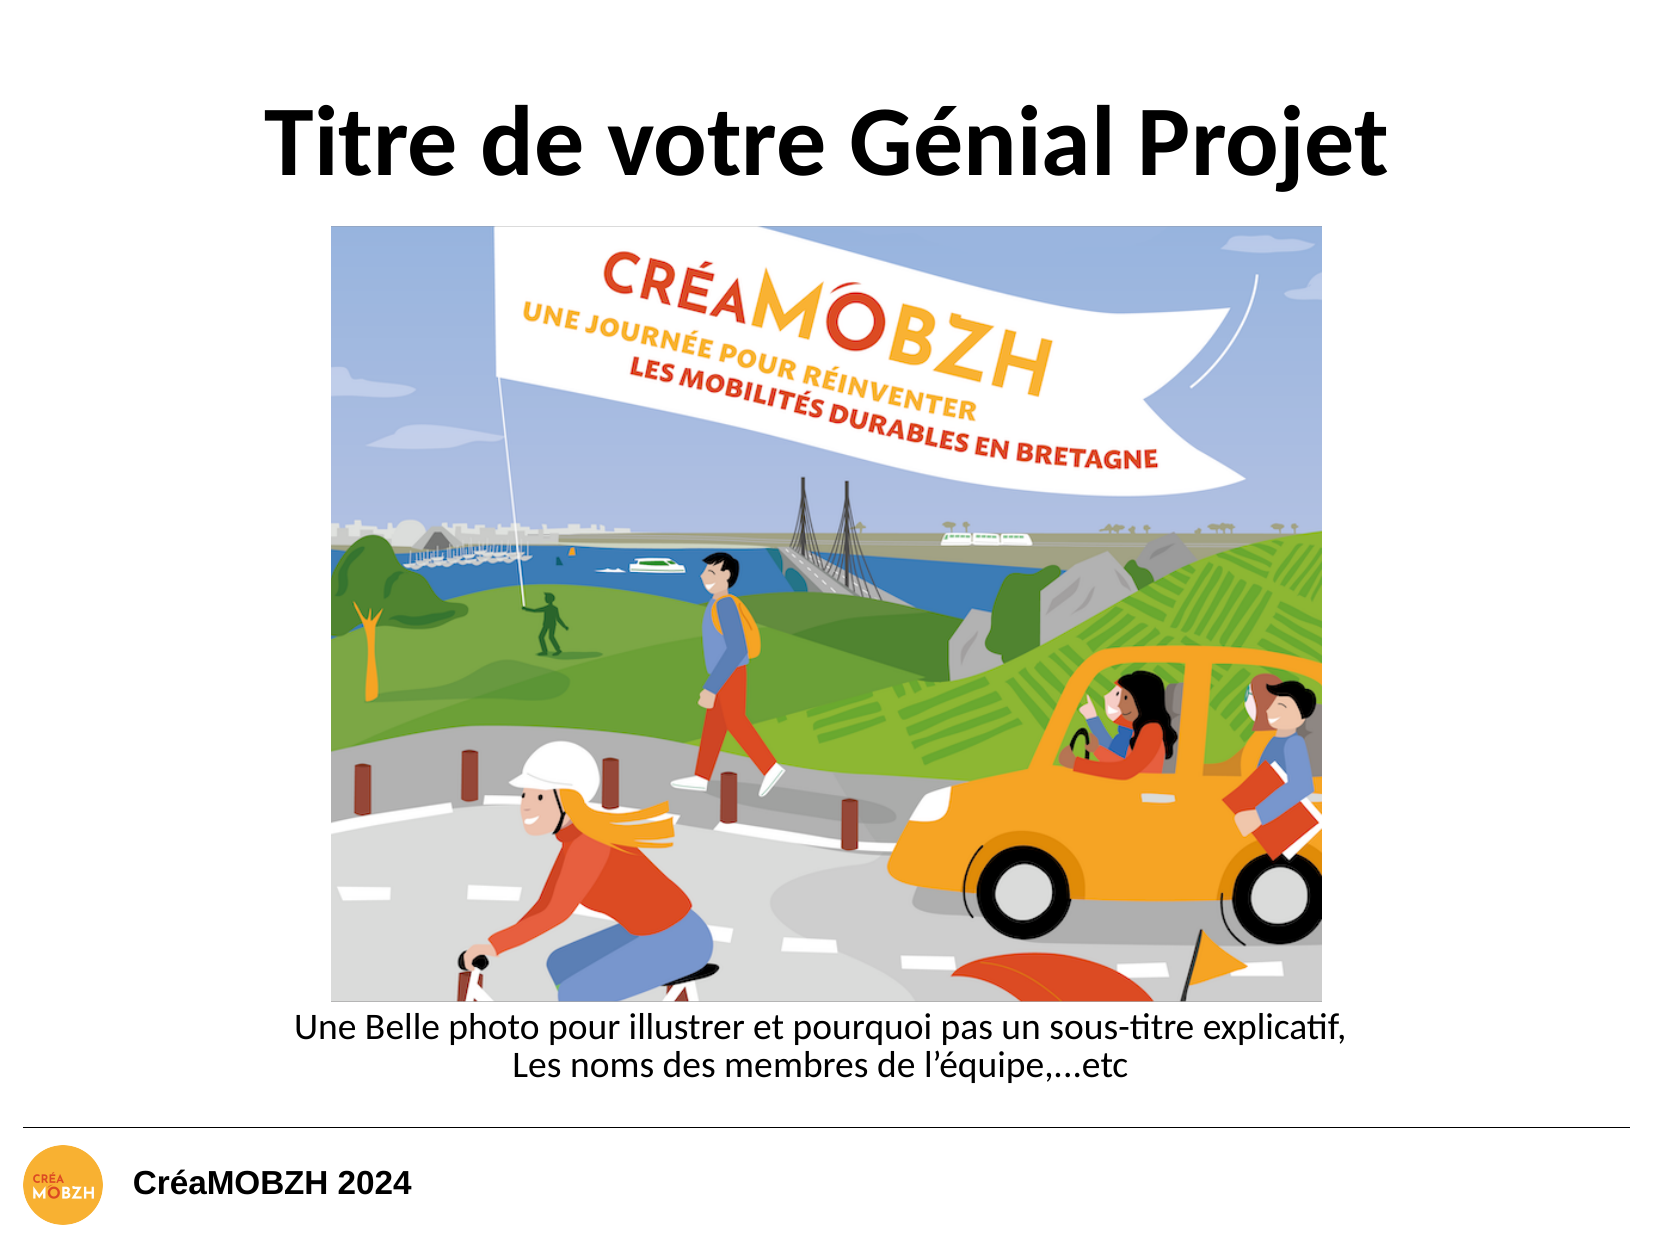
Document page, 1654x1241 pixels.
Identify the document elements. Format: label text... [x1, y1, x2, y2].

picture [23, 1145, 103, 1225]
text_box CréaMOBZH 2024 [118, 1157, 1040, 1241]
title Titre de votre Génial Projet [106, 47, 1571, 255]
picture [331, 225, 1322, 1004]
text_box Une Belle photo pour illustrer et pourquoi pas un sous-titre explicatif, Les noms des membres de l’équipe,...etc [200, 1003, 1441, 1103]
